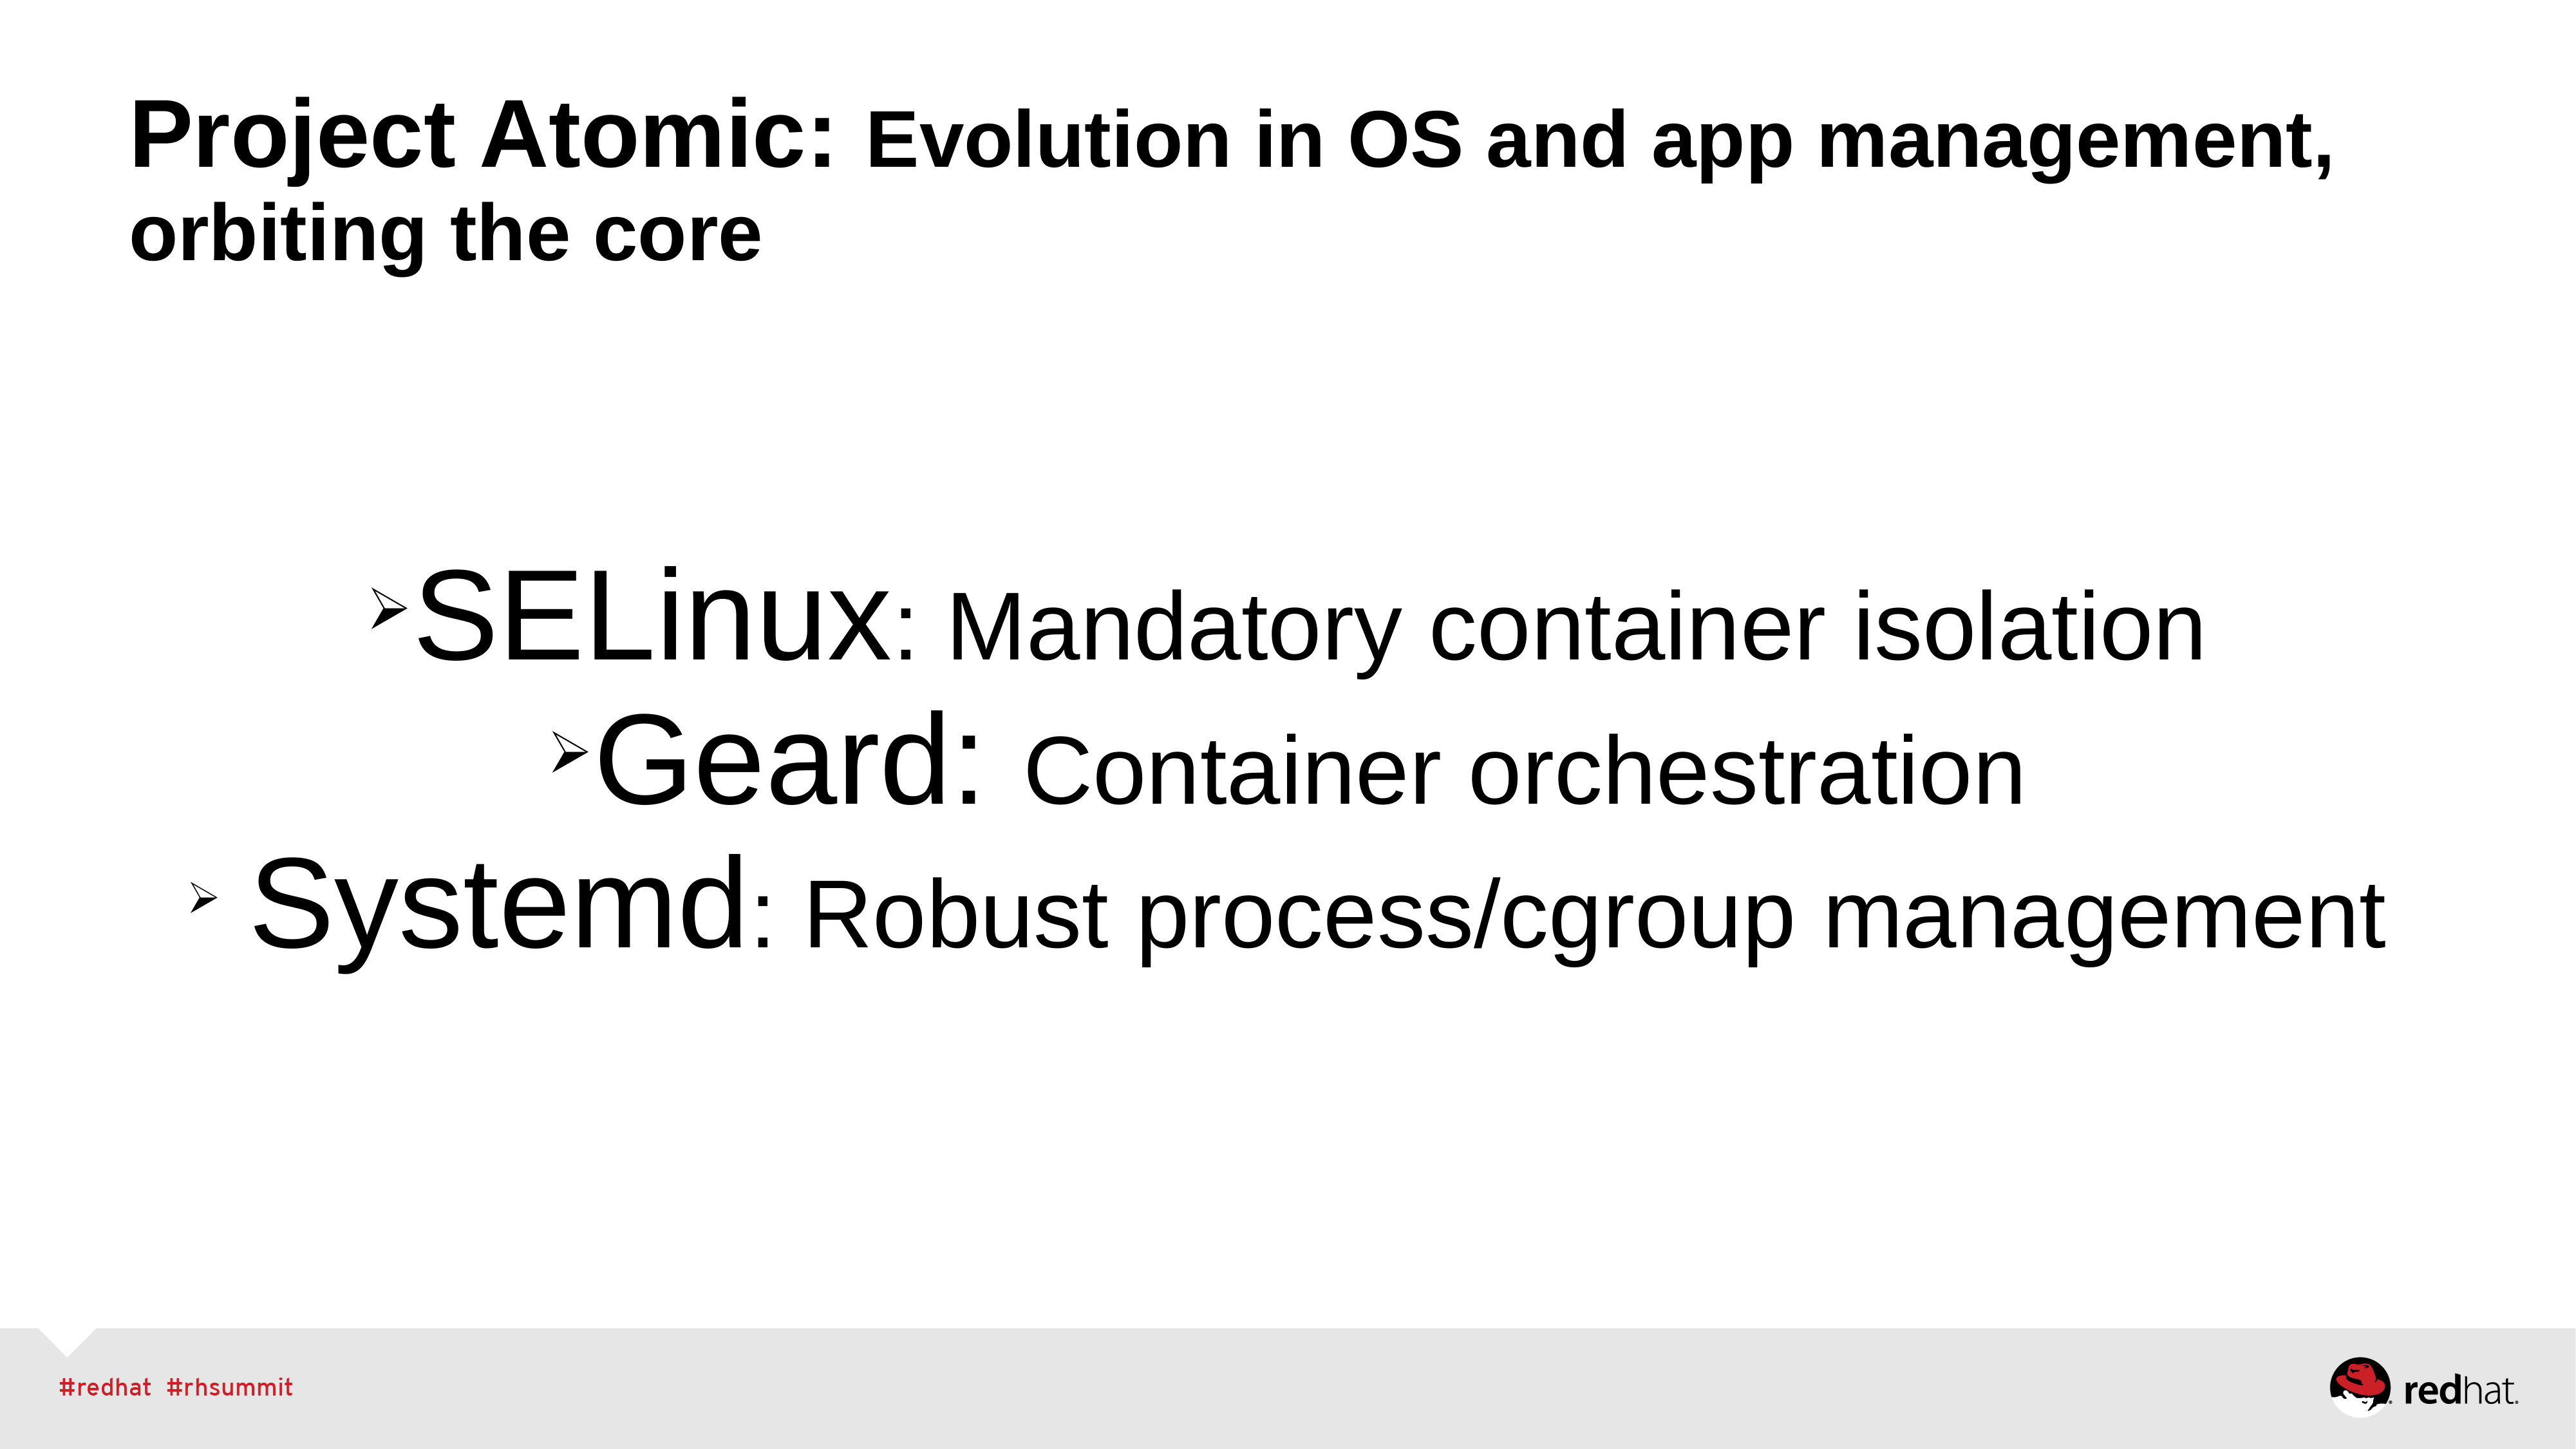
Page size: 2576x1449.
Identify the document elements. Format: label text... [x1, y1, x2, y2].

subtitle SELinux: Mandatory container isolation Geard: Container orchestration Systemd: Robust process/cgroup management [129, 339, 2447, 1180]
title Project Atomic: Evolution in OS and app management, orbiting the core [129, 57, 2447, 300]
picture [0, 0, 2576, 1449]
